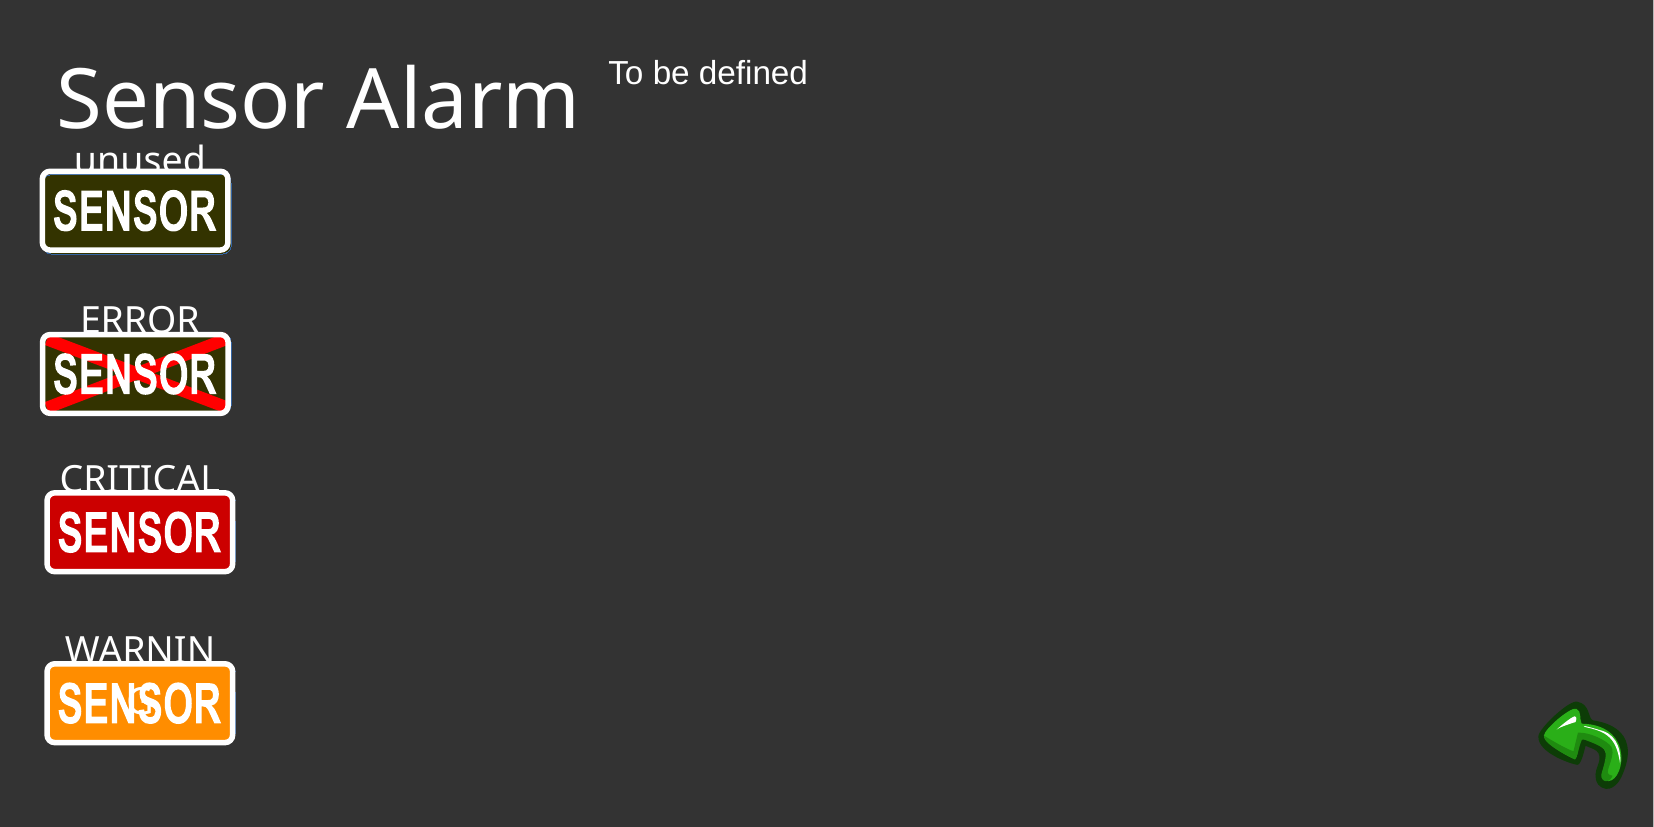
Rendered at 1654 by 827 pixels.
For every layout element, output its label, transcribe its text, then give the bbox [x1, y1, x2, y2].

text_box CRITICAL [44, 445, 236, 483]
text_box ERROR [44, 285, 236, 325]
picture [33, 325, 238, 423]
text_box unused [44, 126, 236, 161]
text_box Sensor Alarm [41, 31, 671, 120]
text_box WARNING [44, 616, 236, 654]
picture [1531, 698, 1632, 799]
picture [32, 161, 238, 260]
picture [37, 654, 243, 753]
text_box To be defined [671, 54, 1621, 92]
picture [37, 483, 243, 582]
